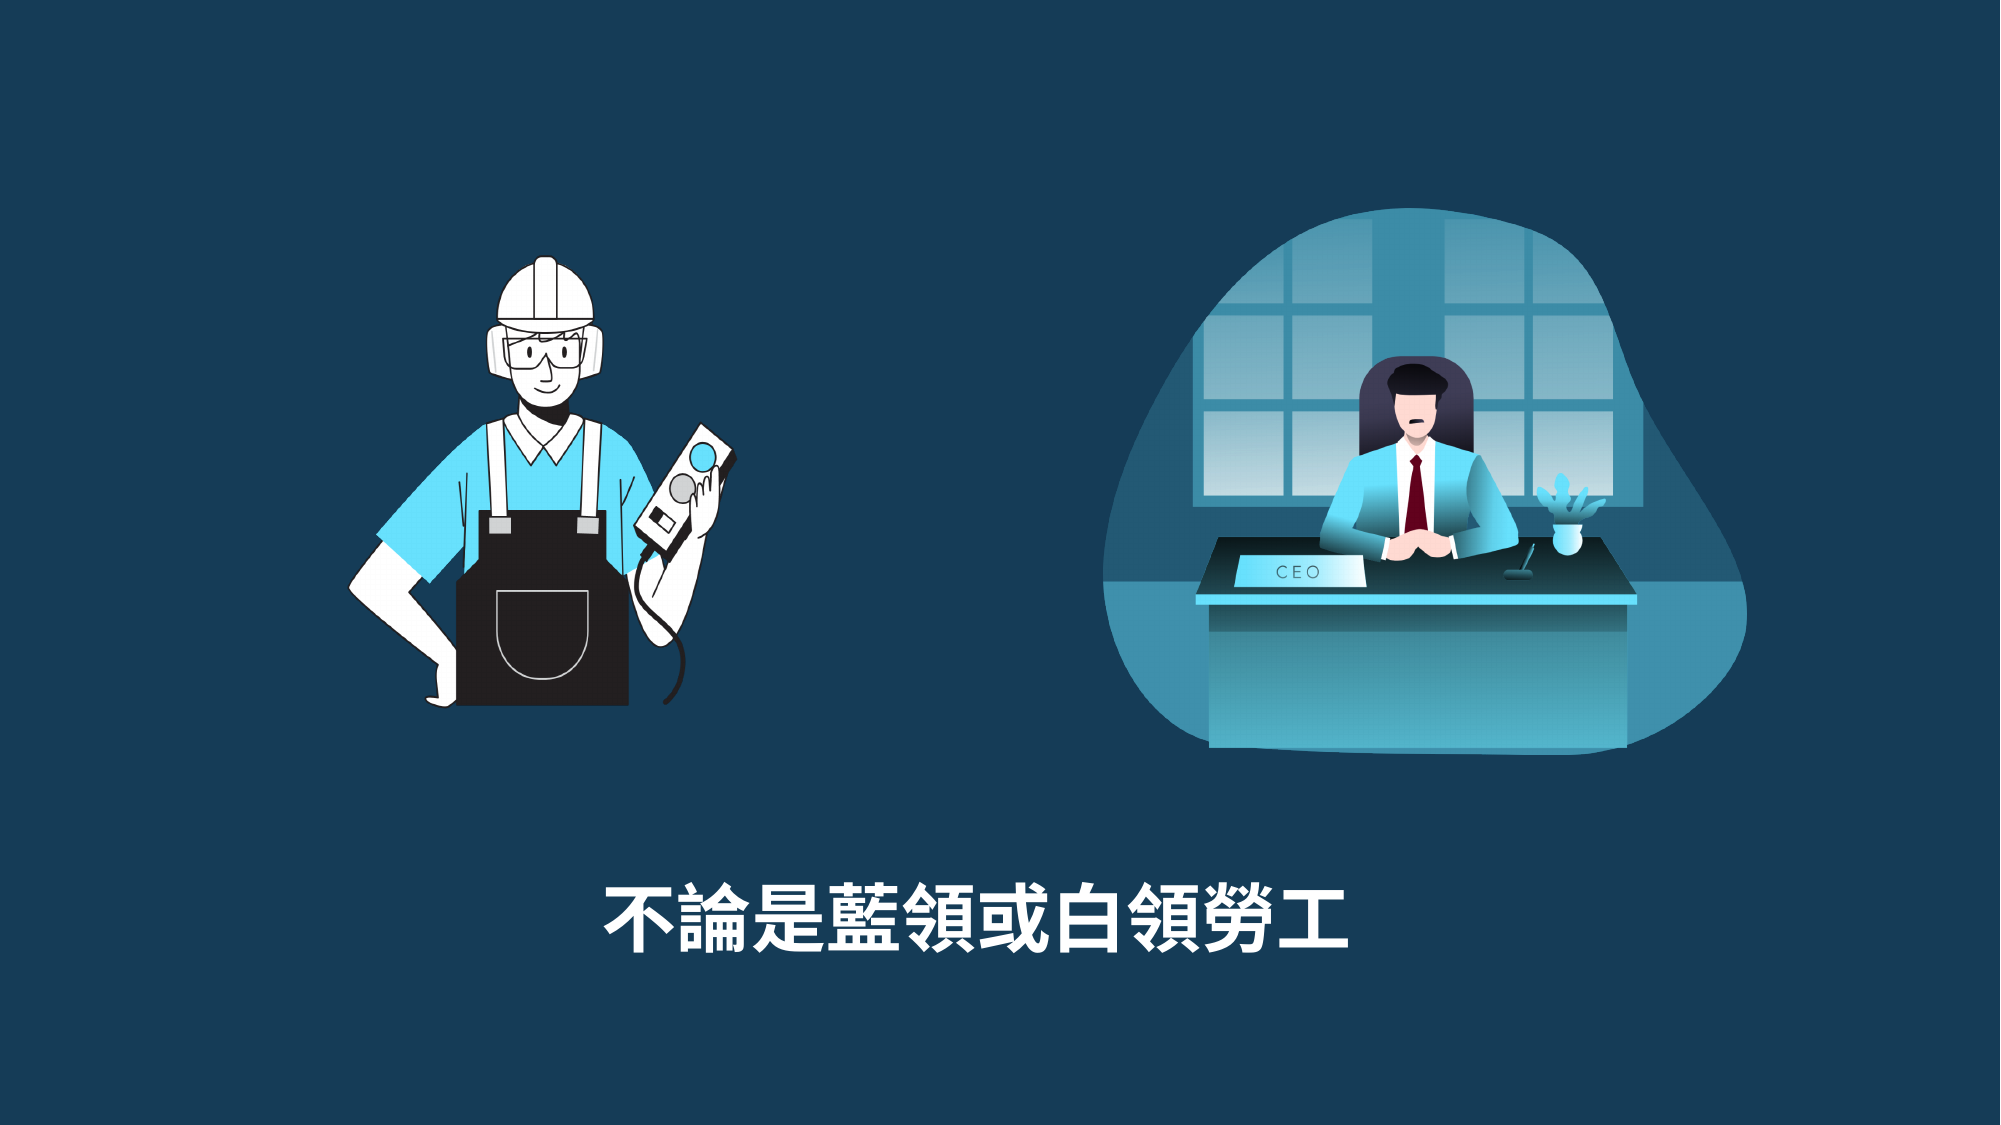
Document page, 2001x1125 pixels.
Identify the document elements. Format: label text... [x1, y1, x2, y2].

picture [1103, 208, 1747, 755]
picture [220, 208, 864, 755]
text_box 不論是藍領或白領勞工 [586, 863, 1388, 969]
